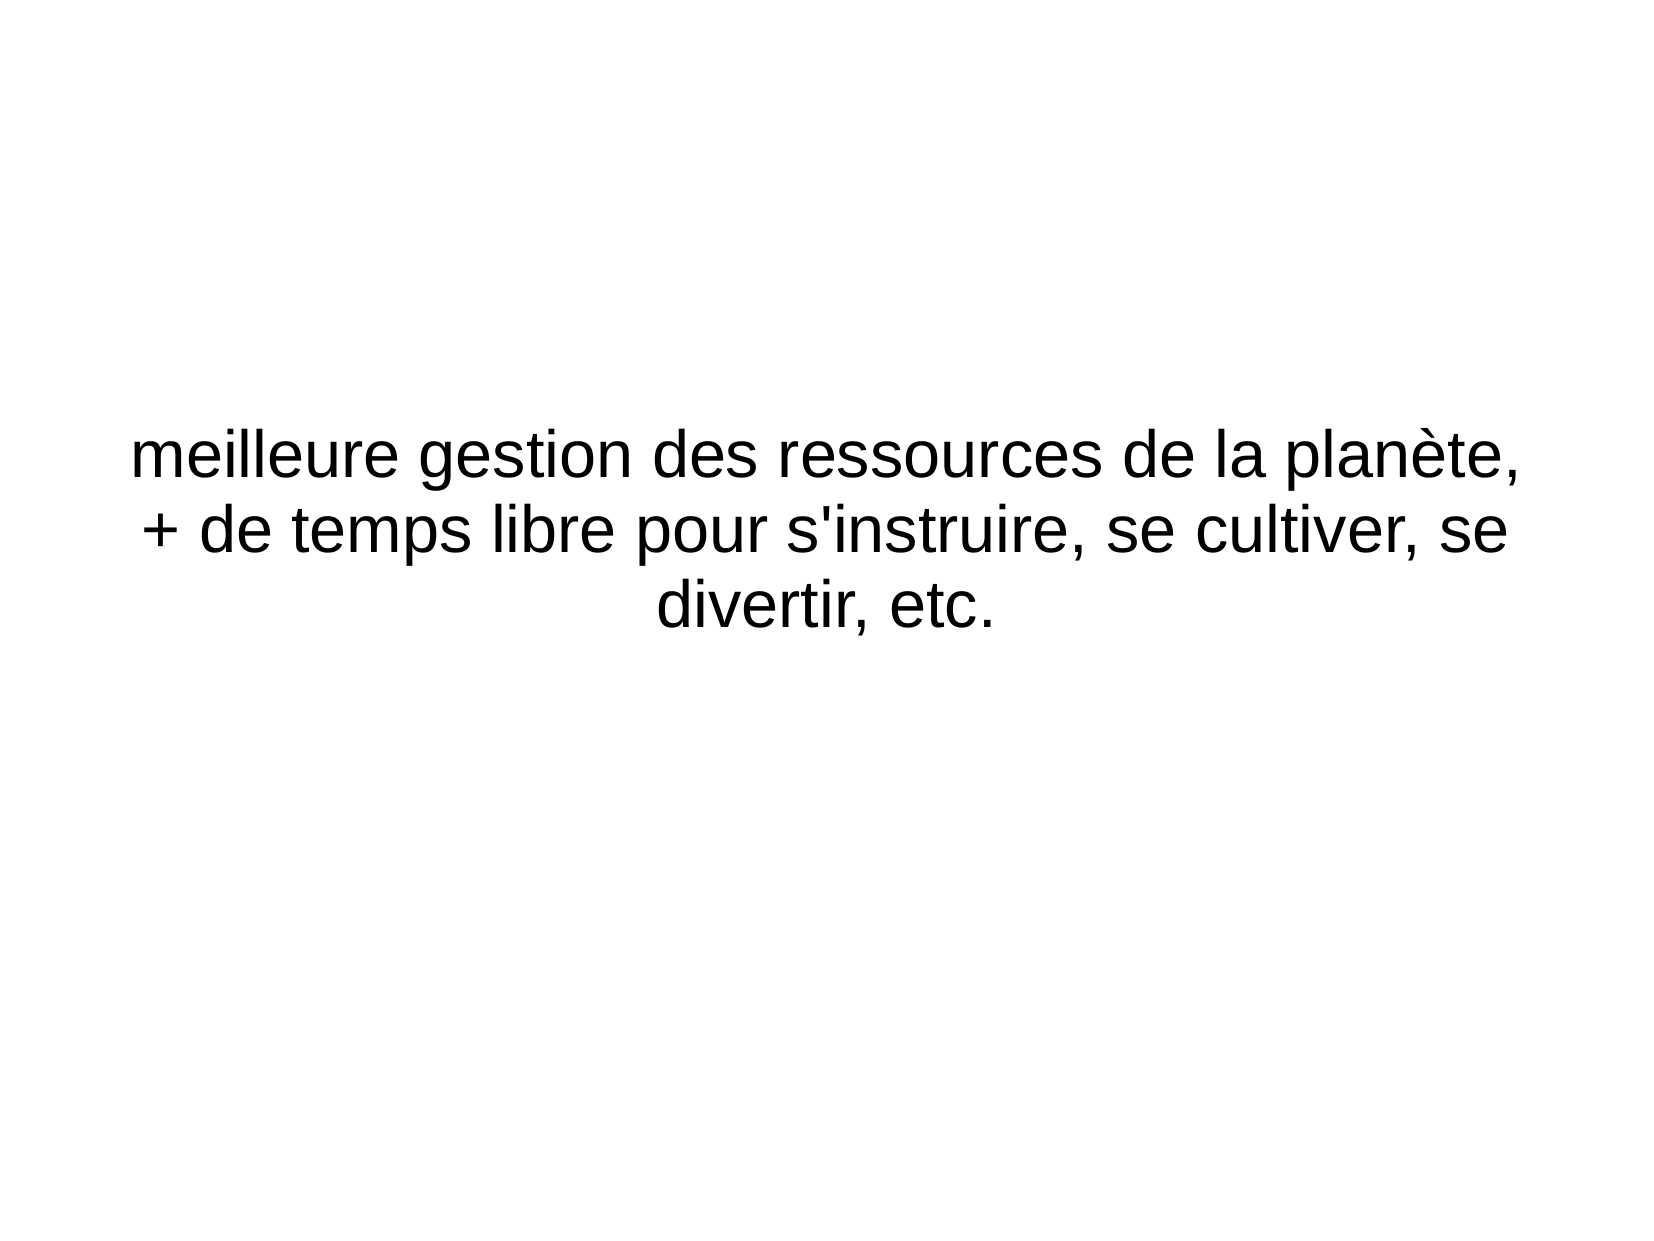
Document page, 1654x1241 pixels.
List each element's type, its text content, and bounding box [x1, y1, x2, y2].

subtitle meilleure gestion des ressources de la planète, + de temps libre pour s'instruire, se cultiver, se divertir, etc. [82, 49, 1571, 1010]
